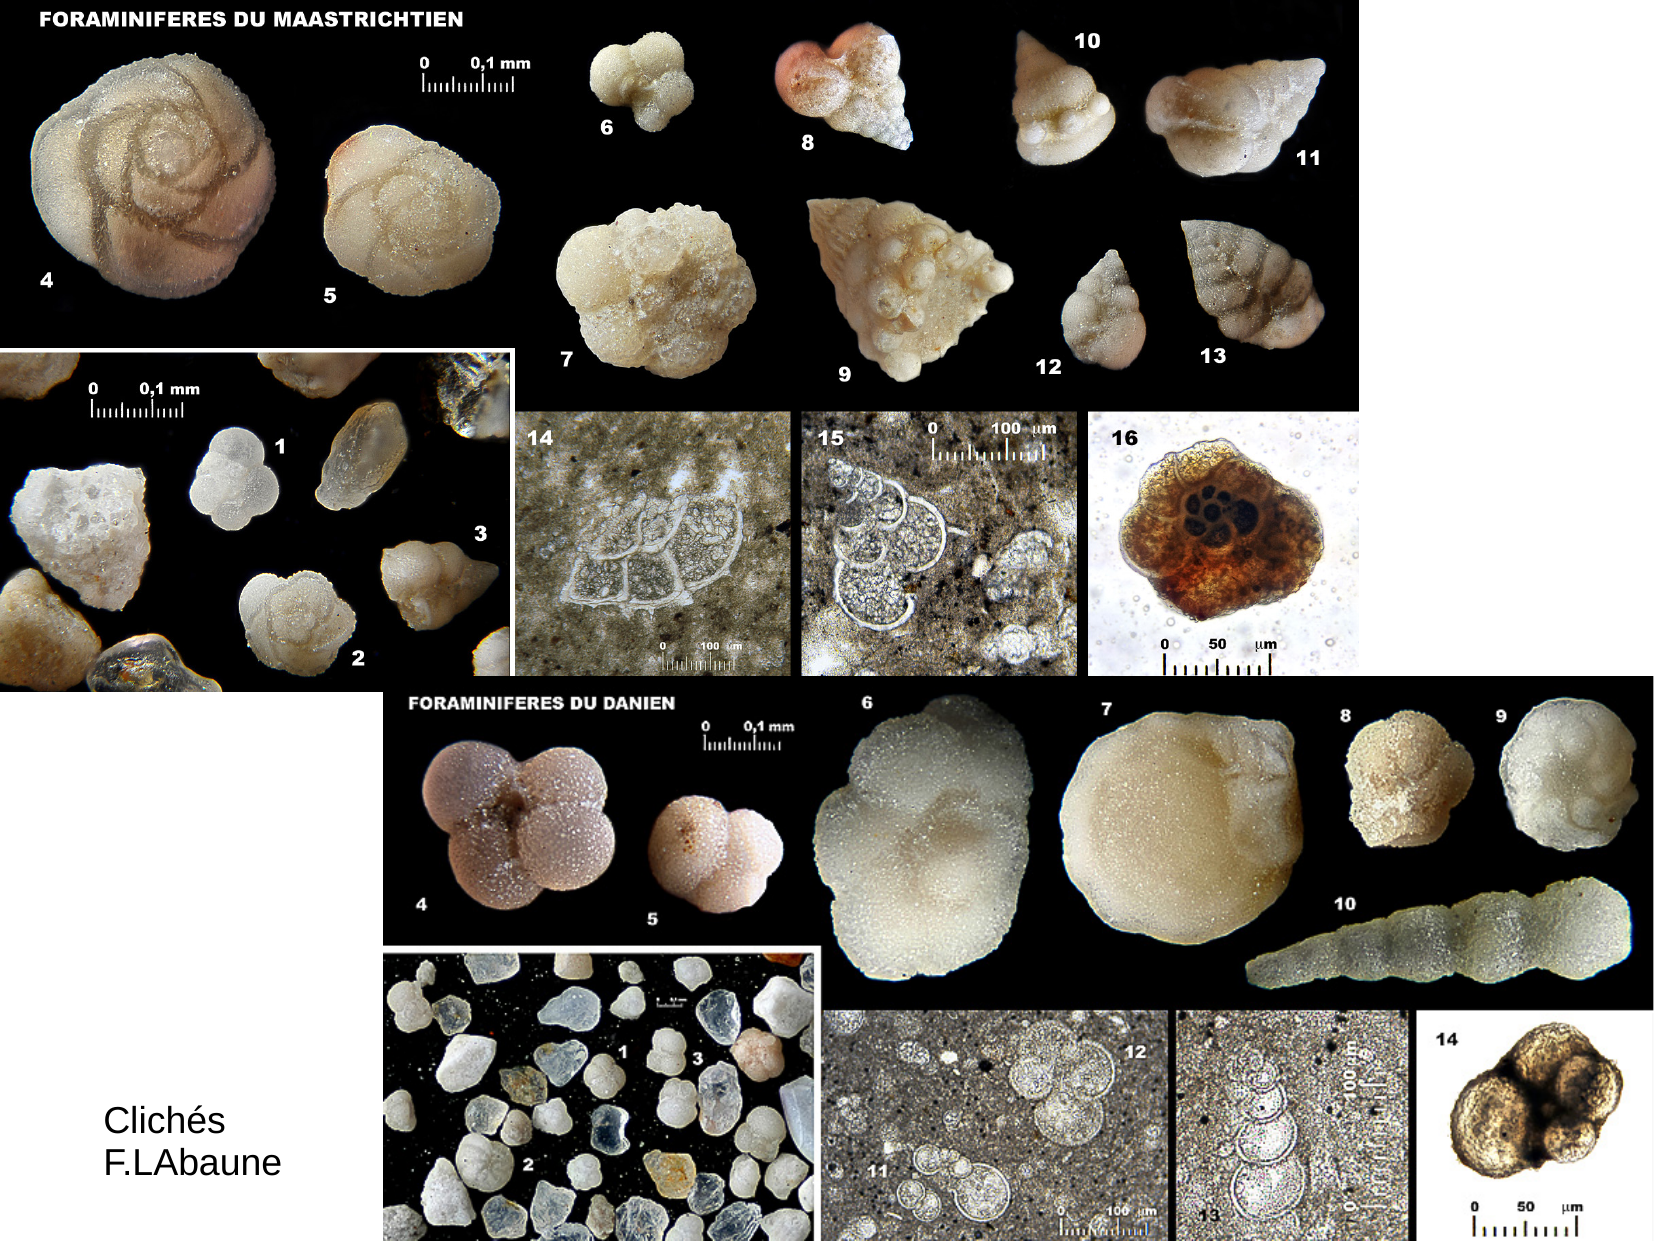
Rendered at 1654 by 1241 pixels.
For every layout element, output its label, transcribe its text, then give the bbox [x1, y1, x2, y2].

text_box Clichés F.LAbaune [88, 1092, 297, 1192]
picture [0, 0, 1654, 1241]
